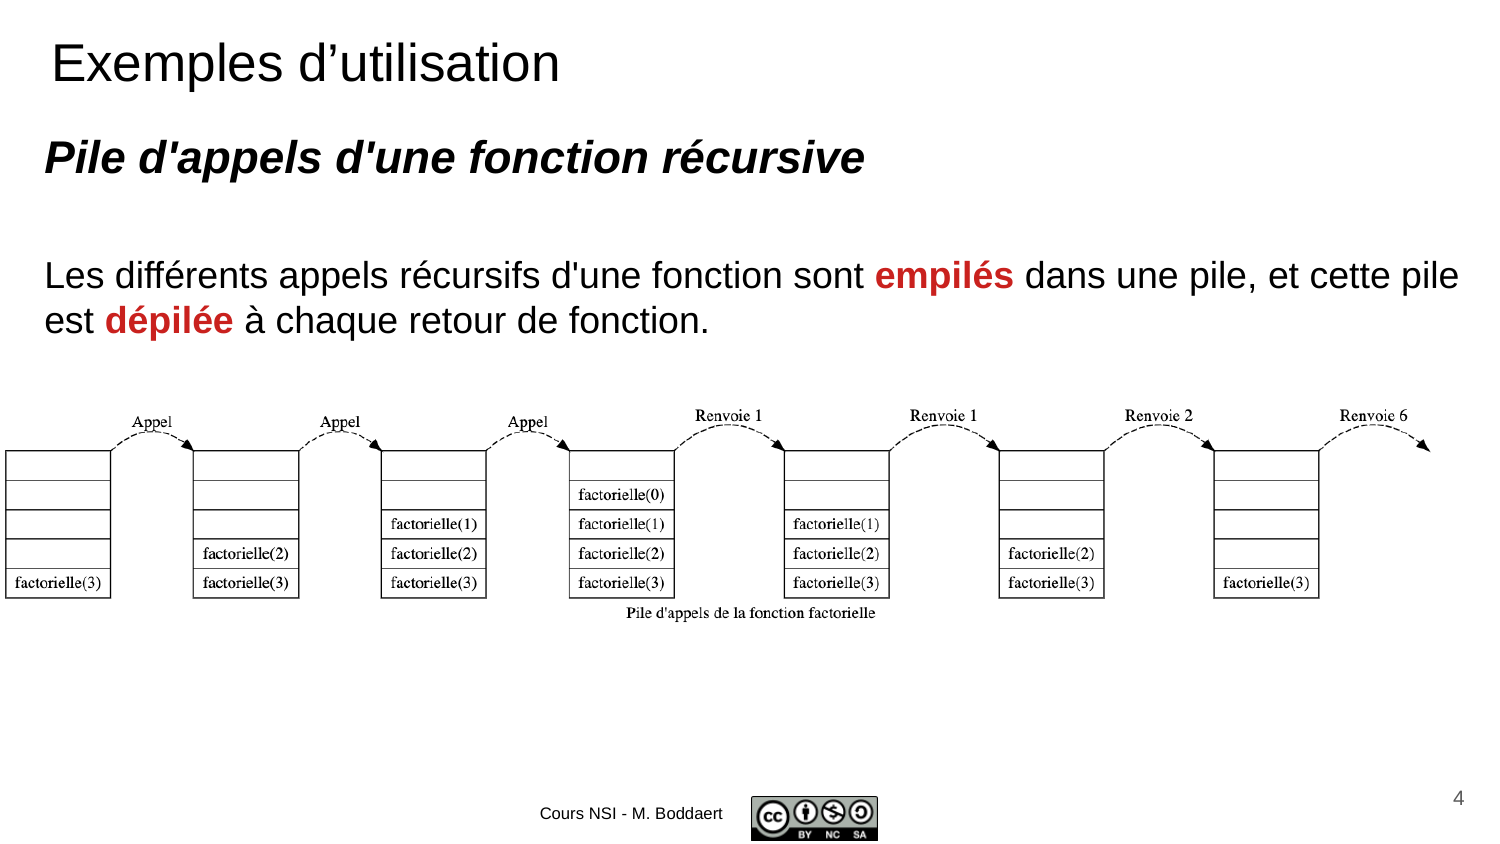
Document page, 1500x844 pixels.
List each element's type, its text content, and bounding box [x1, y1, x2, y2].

slide_number <numéro> [1389, 764, 1480, 830]
title Exemples d’utilisation [51, 13, 1449, 108]
picture [751, 796, 878, 841]
picture [0, 401, 1500, 632]
text_box Pile d'appels d'une fonction récursive Les différents appels récursifs d'une fonction sont empilés dans une pile, et cette pile est dépilée à chaque retour de fonction. [29, 120, 1477, 355]
